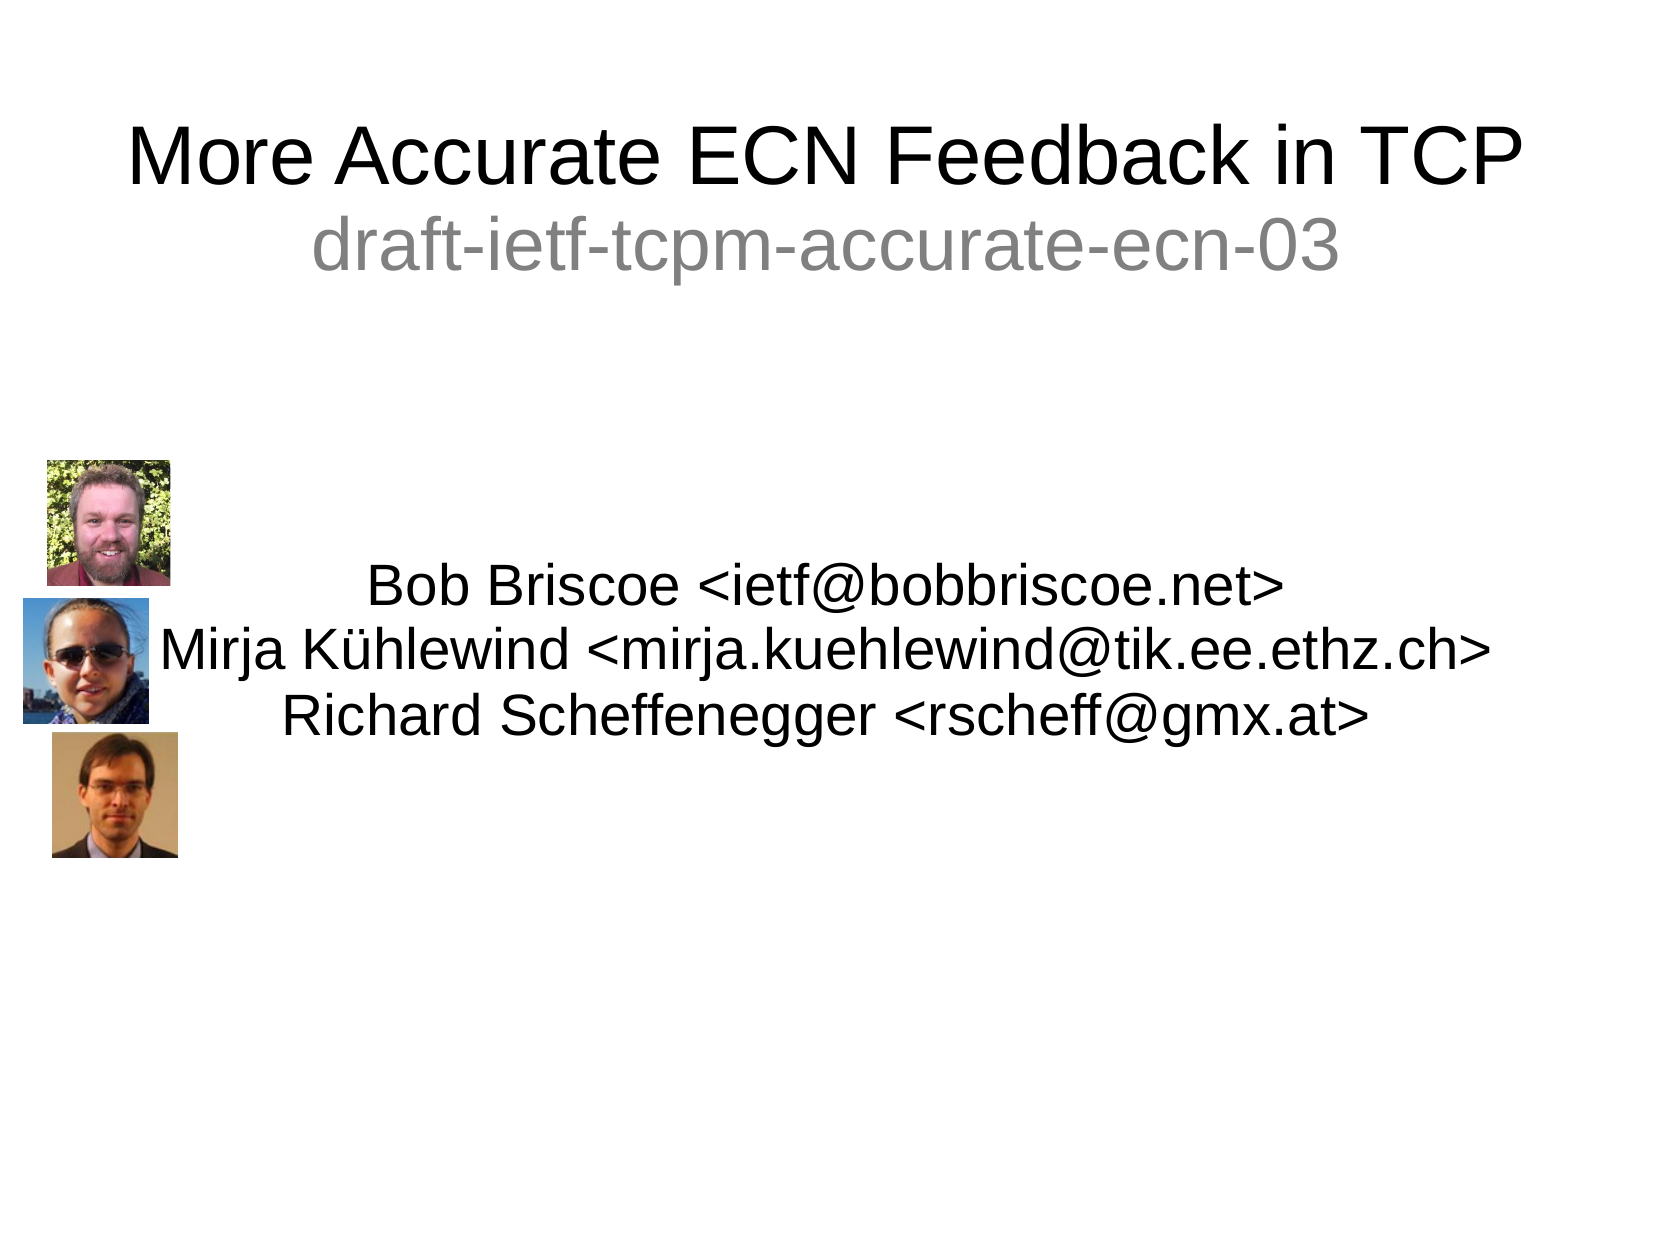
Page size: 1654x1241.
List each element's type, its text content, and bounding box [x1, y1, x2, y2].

picture [23, 598, 149, 724]
picture [47, 460, 171, 586]
title More Accurate ECN Feedback in TCP draft-ietf-tcpm-accurate-ecn-03 [82, 58, 1571, 290]
subtitle Bob Briscoe <ietf@bobbriscoe.net> Mirja Kühlewind <mirja.kuehlewind@tik.ee.ethz.ch> Richard Scheffenegger <rscheff@gmx.at> [82, 290, 1571, 1010]
picture [52, 732, 178, 858]
